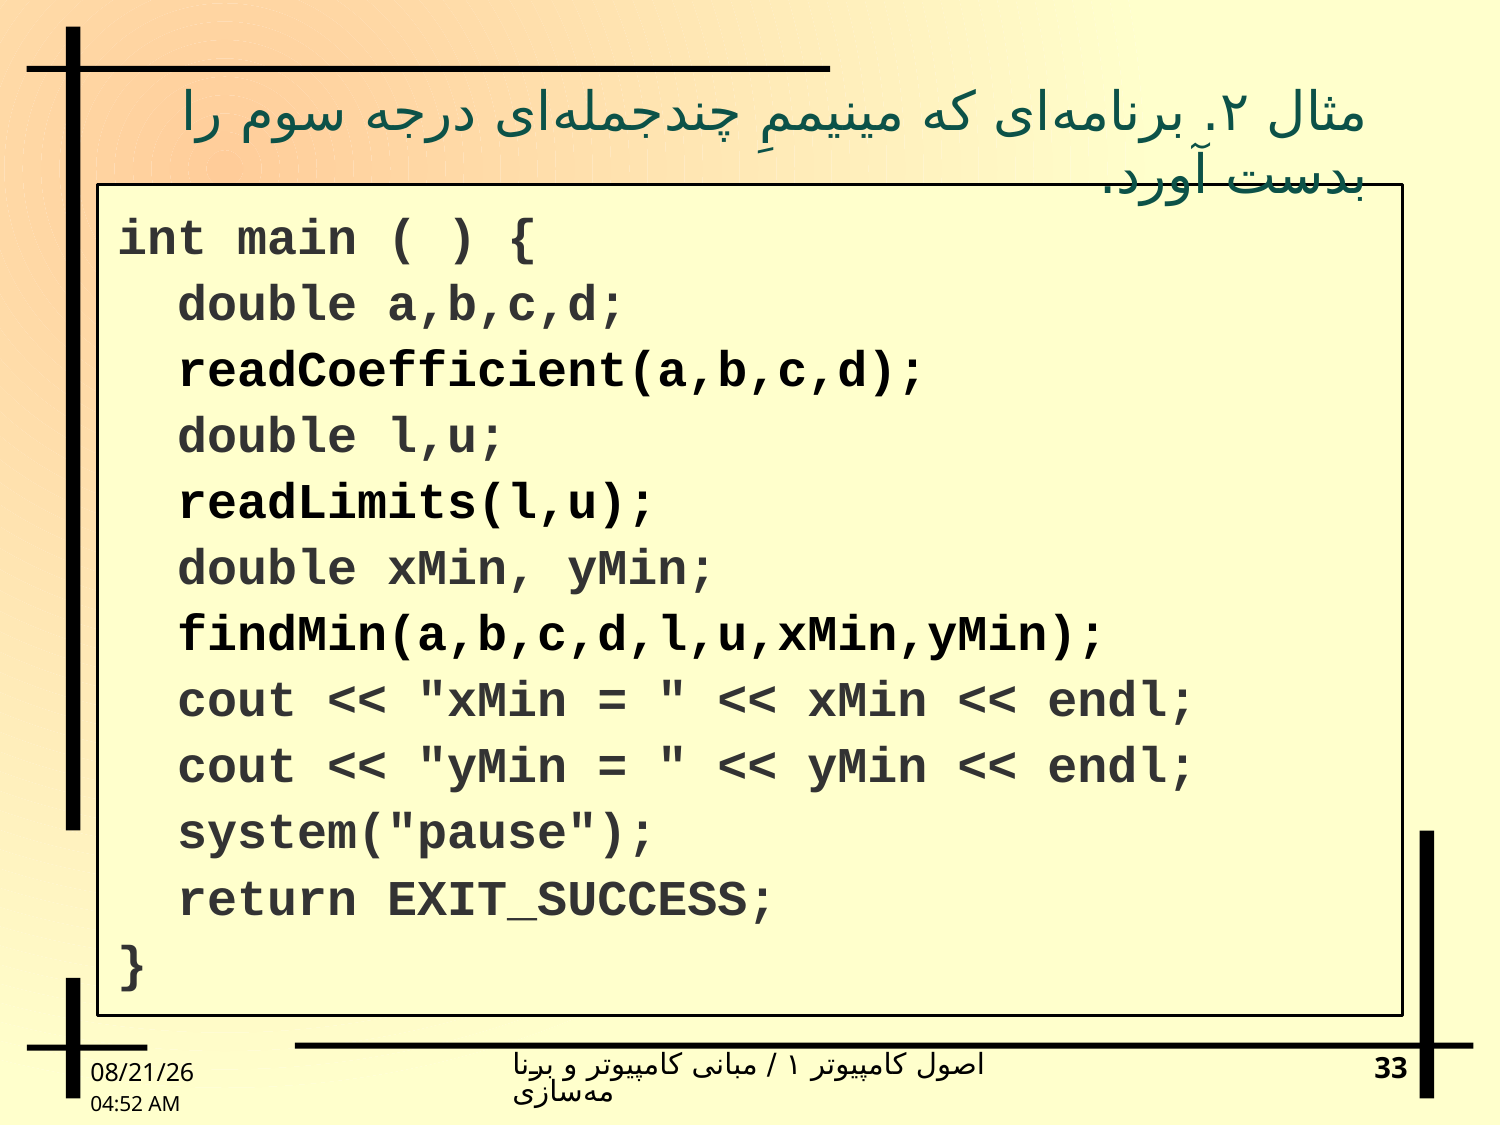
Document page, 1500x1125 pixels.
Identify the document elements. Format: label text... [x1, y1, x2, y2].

list int main ( ) { double a,b,c,d; readCoefficient(a,b,c,d); double l,u; readLimits(l,u); double xMin, yMin; findMin(a,b,c,d,l,u,xMin,yMin); cout << "xMin = " << xMin << endl; cout << "yMin = " << yMin << endl; system("pause"); return EXIT_SUCCESS; } [97, 184, 1403, 1016]
list مثال ۲. برنامه‌ای که مینیممِ چندجمله‌ای درجه سوم را بدست آورد. [100, 80, 1421, 179]
